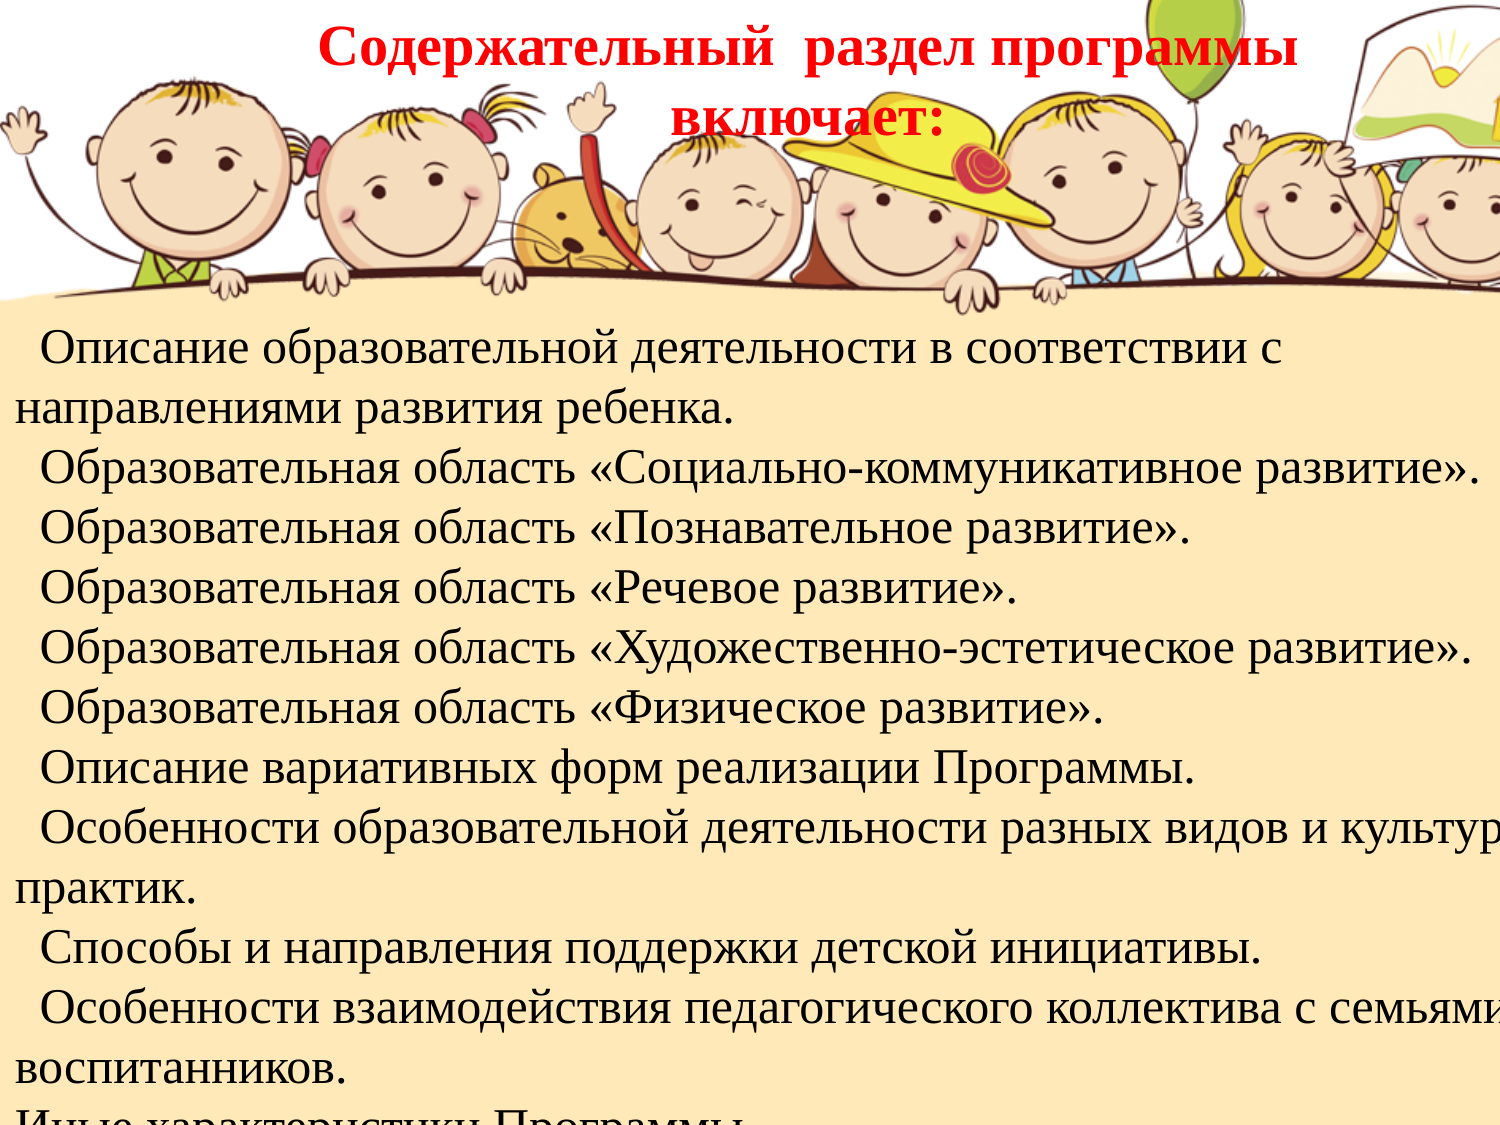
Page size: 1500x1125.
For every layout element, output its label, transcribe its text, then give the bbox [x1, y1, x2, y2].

picture [0, 0, 1500, 246]
text_box Содержательный раздел программы включает: [210, 0, 1407, 155]
text_box Описание образовательной деятельности в соответствии с направлениями развития ребенка. Образовательная область «Социально-коммуникативное развитие». Образовательная область «Познавательное развитие». Образовательная область «Речевое развитие». Образовательная область «Художественно-эстетическое развитие». Образовательная область «Физическое развитие». Описание вариативных форм реализации Программы. Особенности образовательной деятельности разных видов и культурных практик. Способы и направления поддержки детской инициативы. Особенности взаимодействия педагогического коллектива с семьями воспитанников. Иные характеристики Программы. [0, 246, 1500, 1125]
